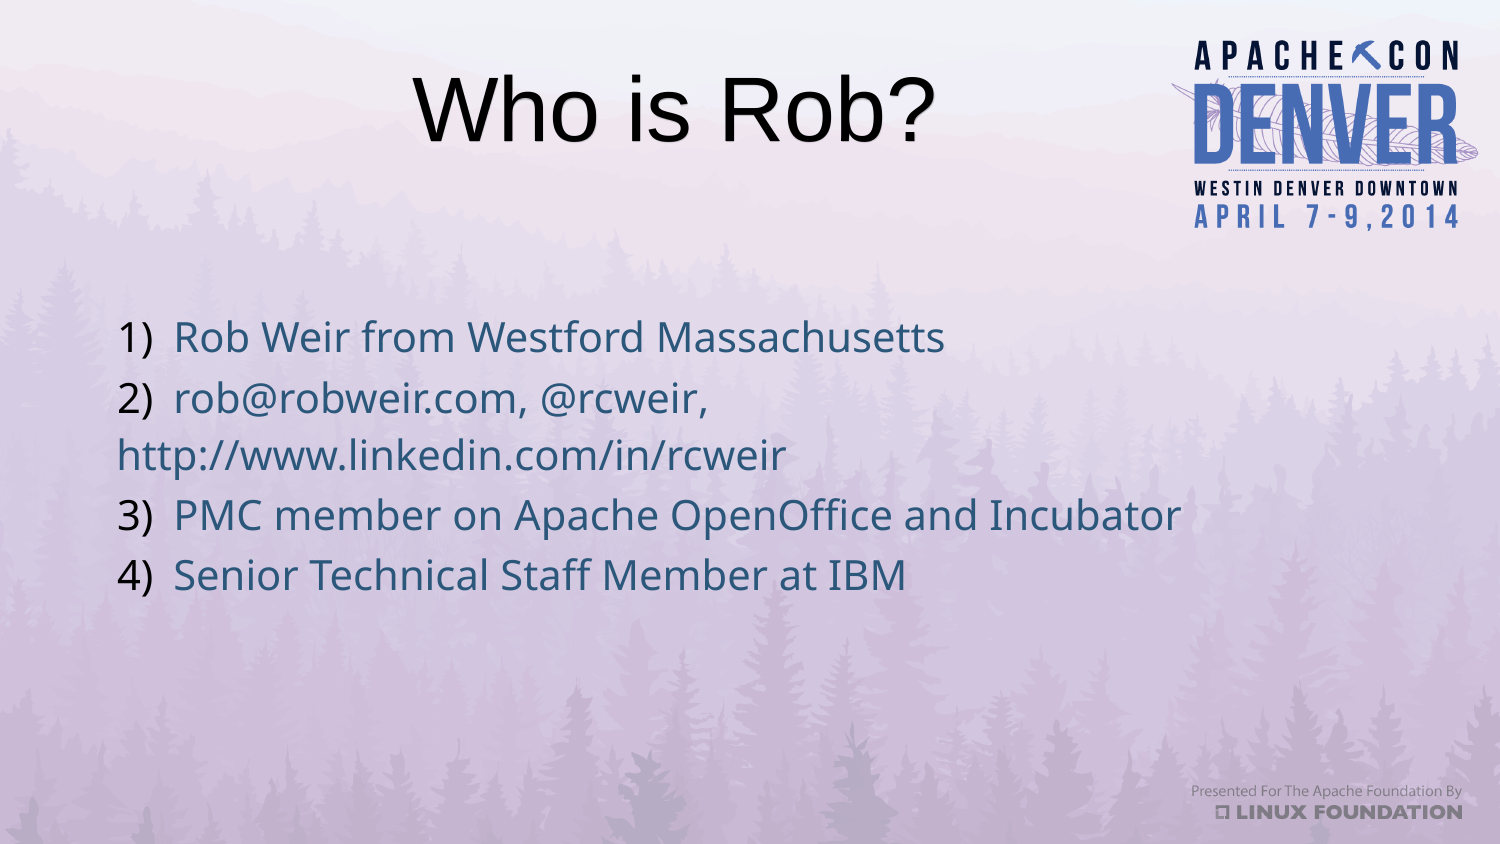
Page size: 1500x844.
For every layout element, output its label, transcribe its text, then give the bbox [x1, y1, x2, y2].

title Who is Rob? [0, 39, 1351, 180]
text_box Rob Weir from Westford Massachusetts rob@robweir.com, @rcweir, http://www.linkedin.com/in/rcweir PMC member on Apache OpenOffice and Incubator Senior Technical Staff Member at IBM [45, 303, 1351, 376]
picture [0, 0, 1500, 844]
